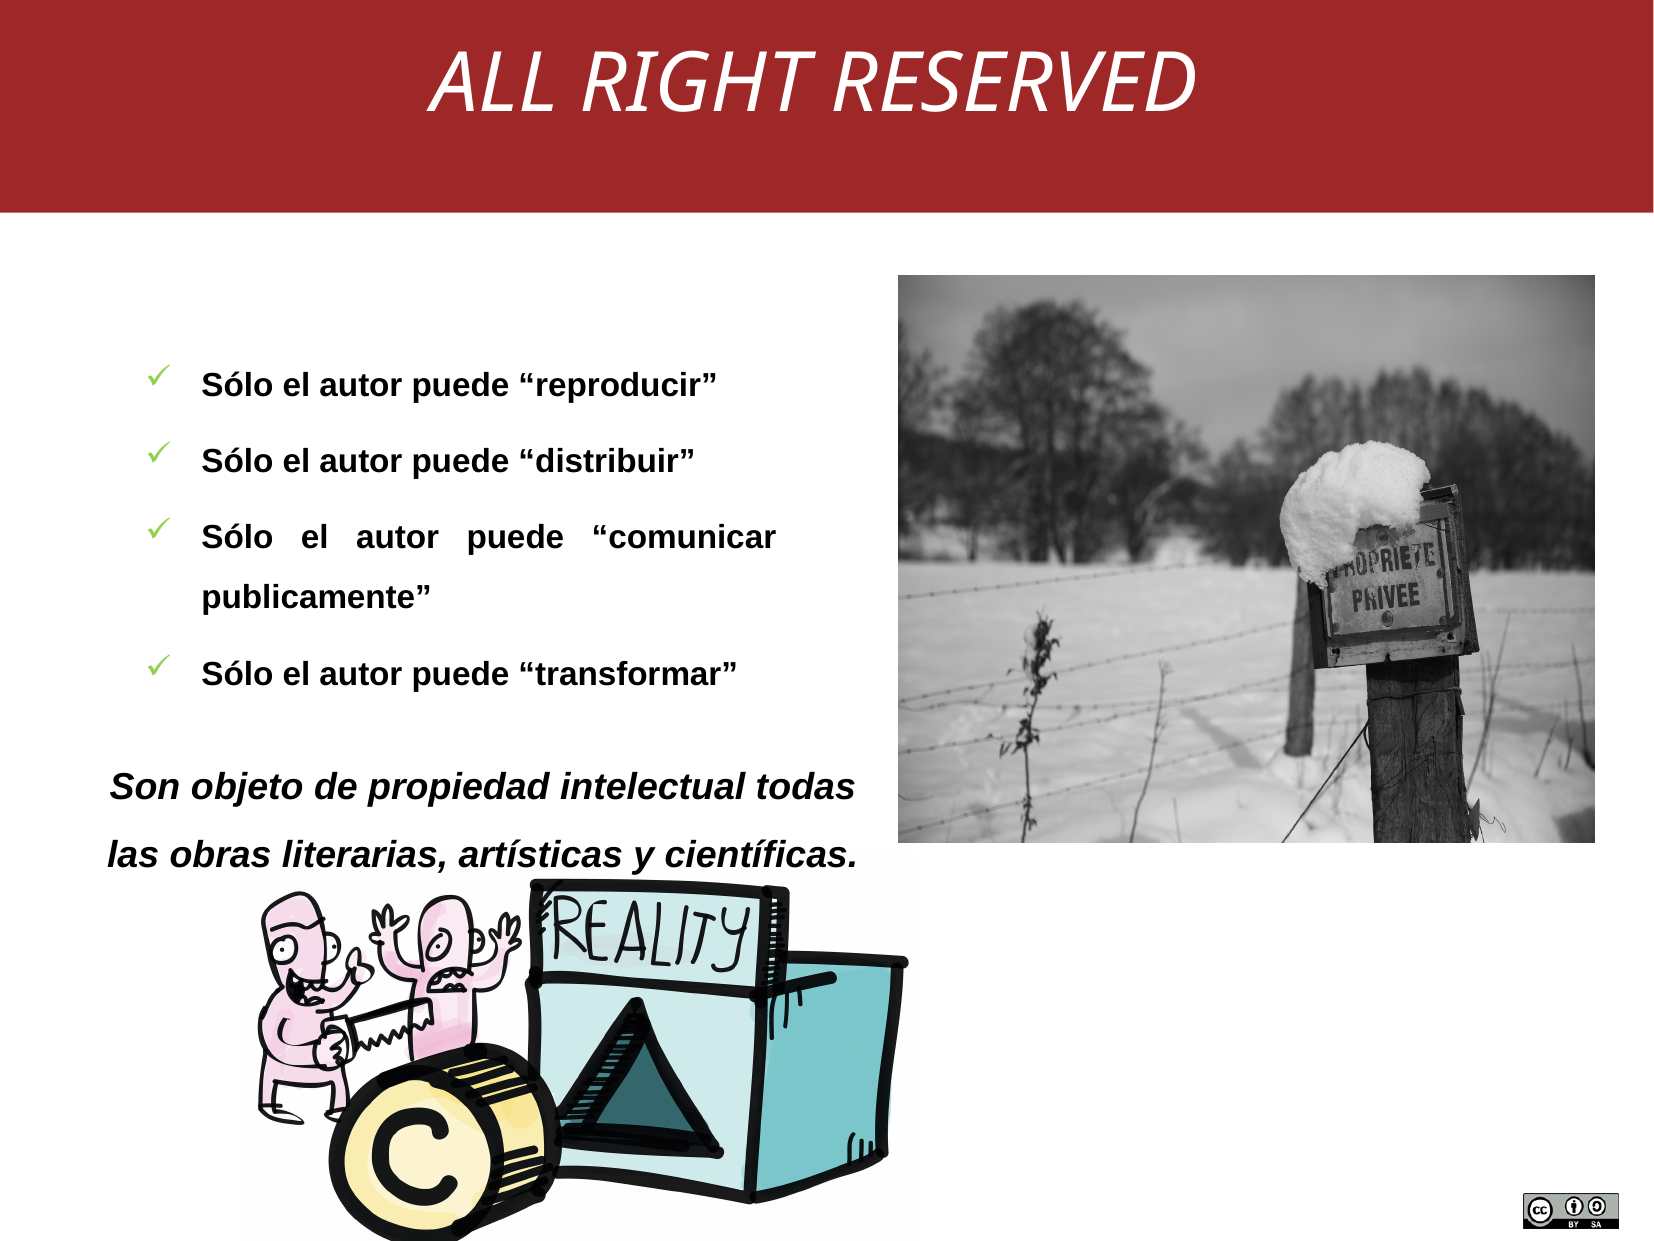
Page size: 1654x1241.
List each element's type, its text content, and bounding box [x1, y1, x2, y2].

text_box ALL RIGHT RESERVED [0, 0, 1654, 213]
picture [1523, 1193, 1619, 1229]
picture [242, 852, 916, 1241]
text_box Son objeto de propiedad intelectual todas las obras literarias, artísticas y científicas. [11, 731, 899, 883]
picture [898, 275, 1595, 843]
text_box Sólo el autor puede “reproducir” Sólo el autor puede “distribuir” Sólo el autor puede “comunicar publicamente” Sólo el autor puede “transformar” [130, 335, 792, 700]
